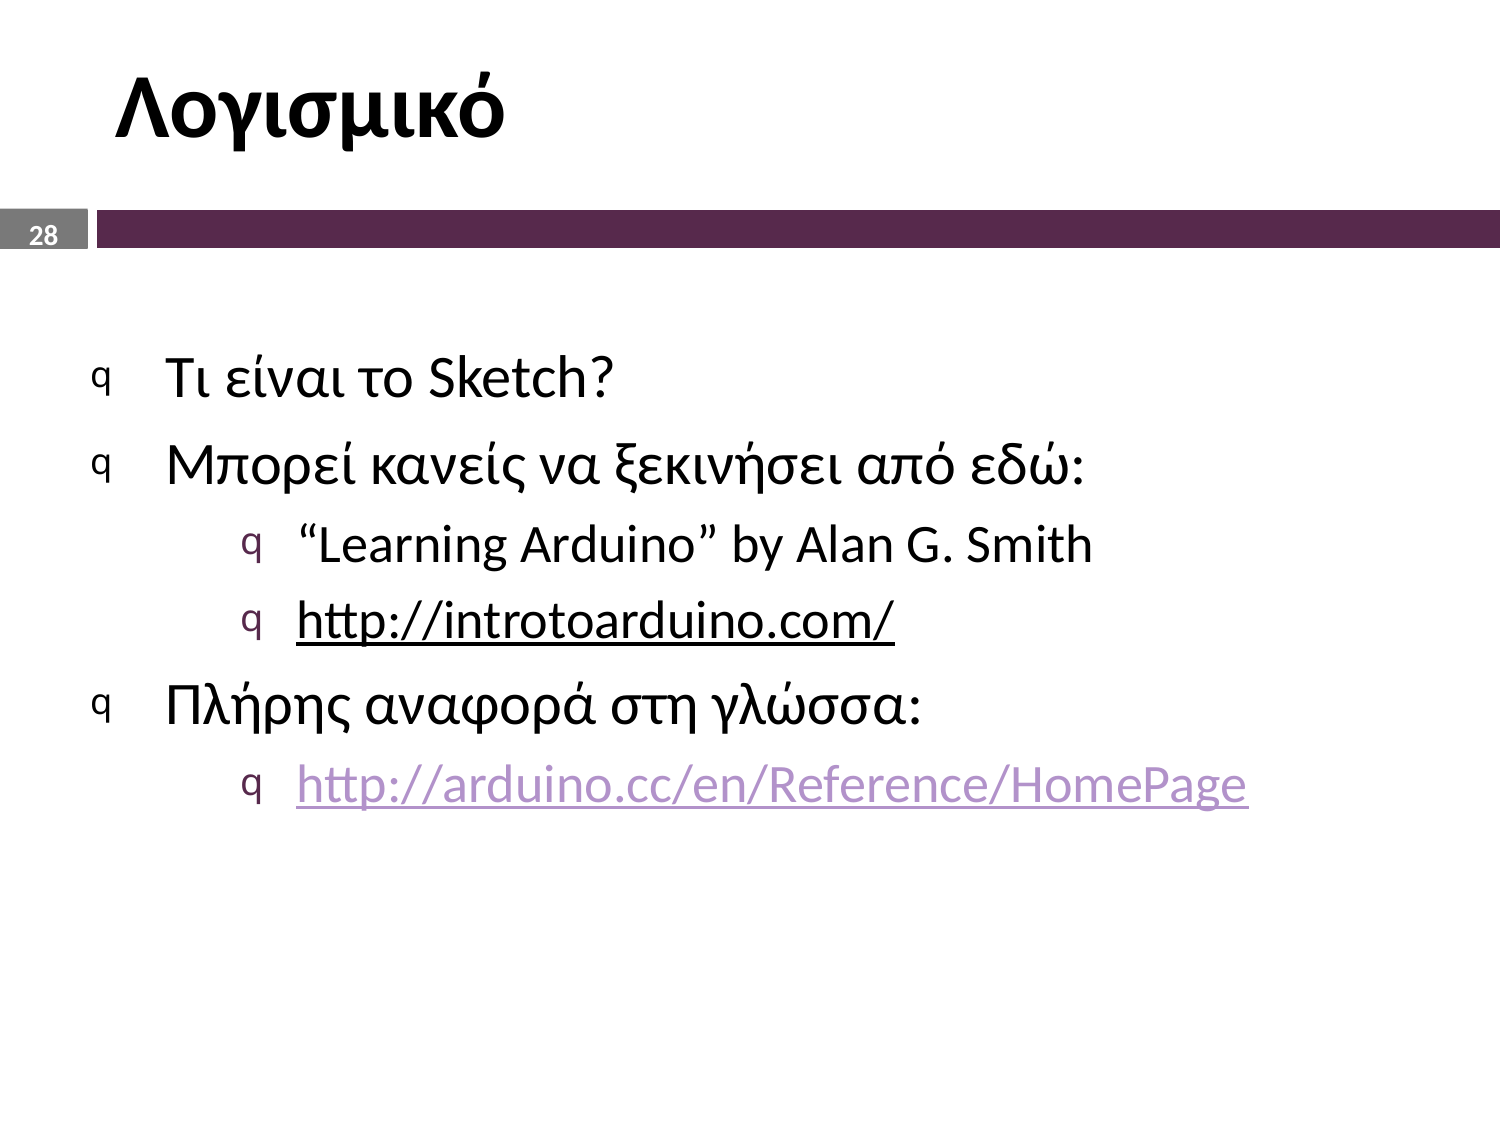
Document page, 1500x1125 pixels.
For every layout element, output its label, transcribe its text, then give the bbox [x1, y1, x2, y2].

title Λογισμικό [100, 19, 1438, 182]
text_box [0, 208, 88, 249]
list Τι είναι το Sketch? Μπορεί κανείς να ξεκινήσει από εδώ: “Learning Arduino” by Alan G. Smith http://introtoarduino.com/ Πλήρης αναφορά στη γλώσσα: http://arduino.cc/en/Reference/HomePage [75, 329, 1426, 853]
